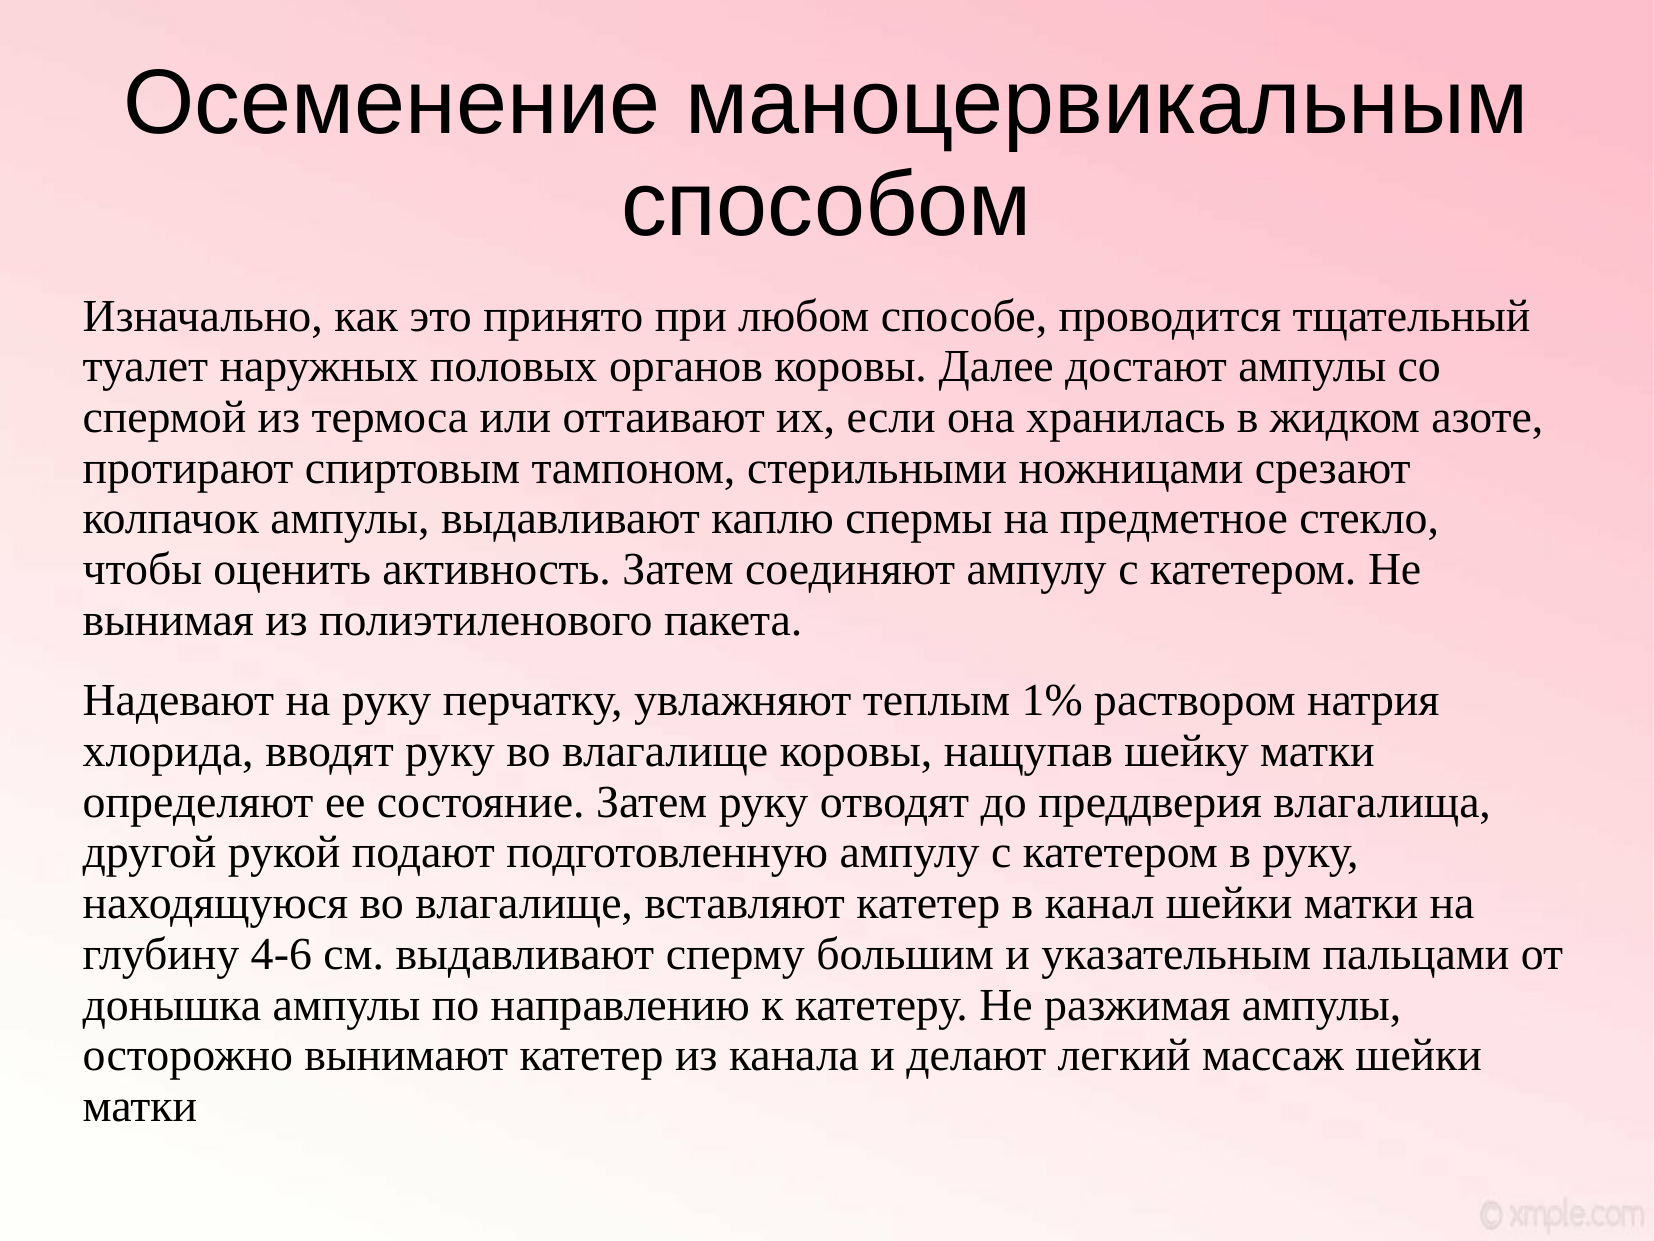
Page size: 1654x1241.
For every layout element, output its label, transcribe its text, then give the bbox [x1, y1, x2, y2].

title Осеменение маноцервикальным способом [82, 49, 1571, 257]
picture [0, 0, 1654, 1241]
list Изначально, как это принято при любом способе, проводится тщательный туалет наружных половых органов коровы. Далее достают ампулы со спермой из термоса или оттаивают их, если она хранилась в жидком азоте, протирают спиртовым тампоном, стерильными ножницами срезают колпачок ампулы, выдавливают каплю спермы на предметное стекло, чтобы оценить активность. Затем соединяют ампулу с катетером. Не вынимая из полиэтиленового пакета. Надевают на руку перчатку, увлажняют теплым 1% раствором натрия хлорида, вводят руку во влагалище коровы, нащупав шейку матки определяют ее состояние. Затем руку отводят до преддверия влагалища, другой рукой подают подготовленную ампулу с катетером в руку, находящуюся во влагалище, вставляют катетер в канал шейки матки на глубину 4-6 см. выдавливают сперму большим и указательным пальцами от донышка ампулы по направлению к катетеру. Не разжимая ампулы, осторожно вынимают катетер из канала и делают легкий массаж шейки матки [82, 290, 1571, 1137]
